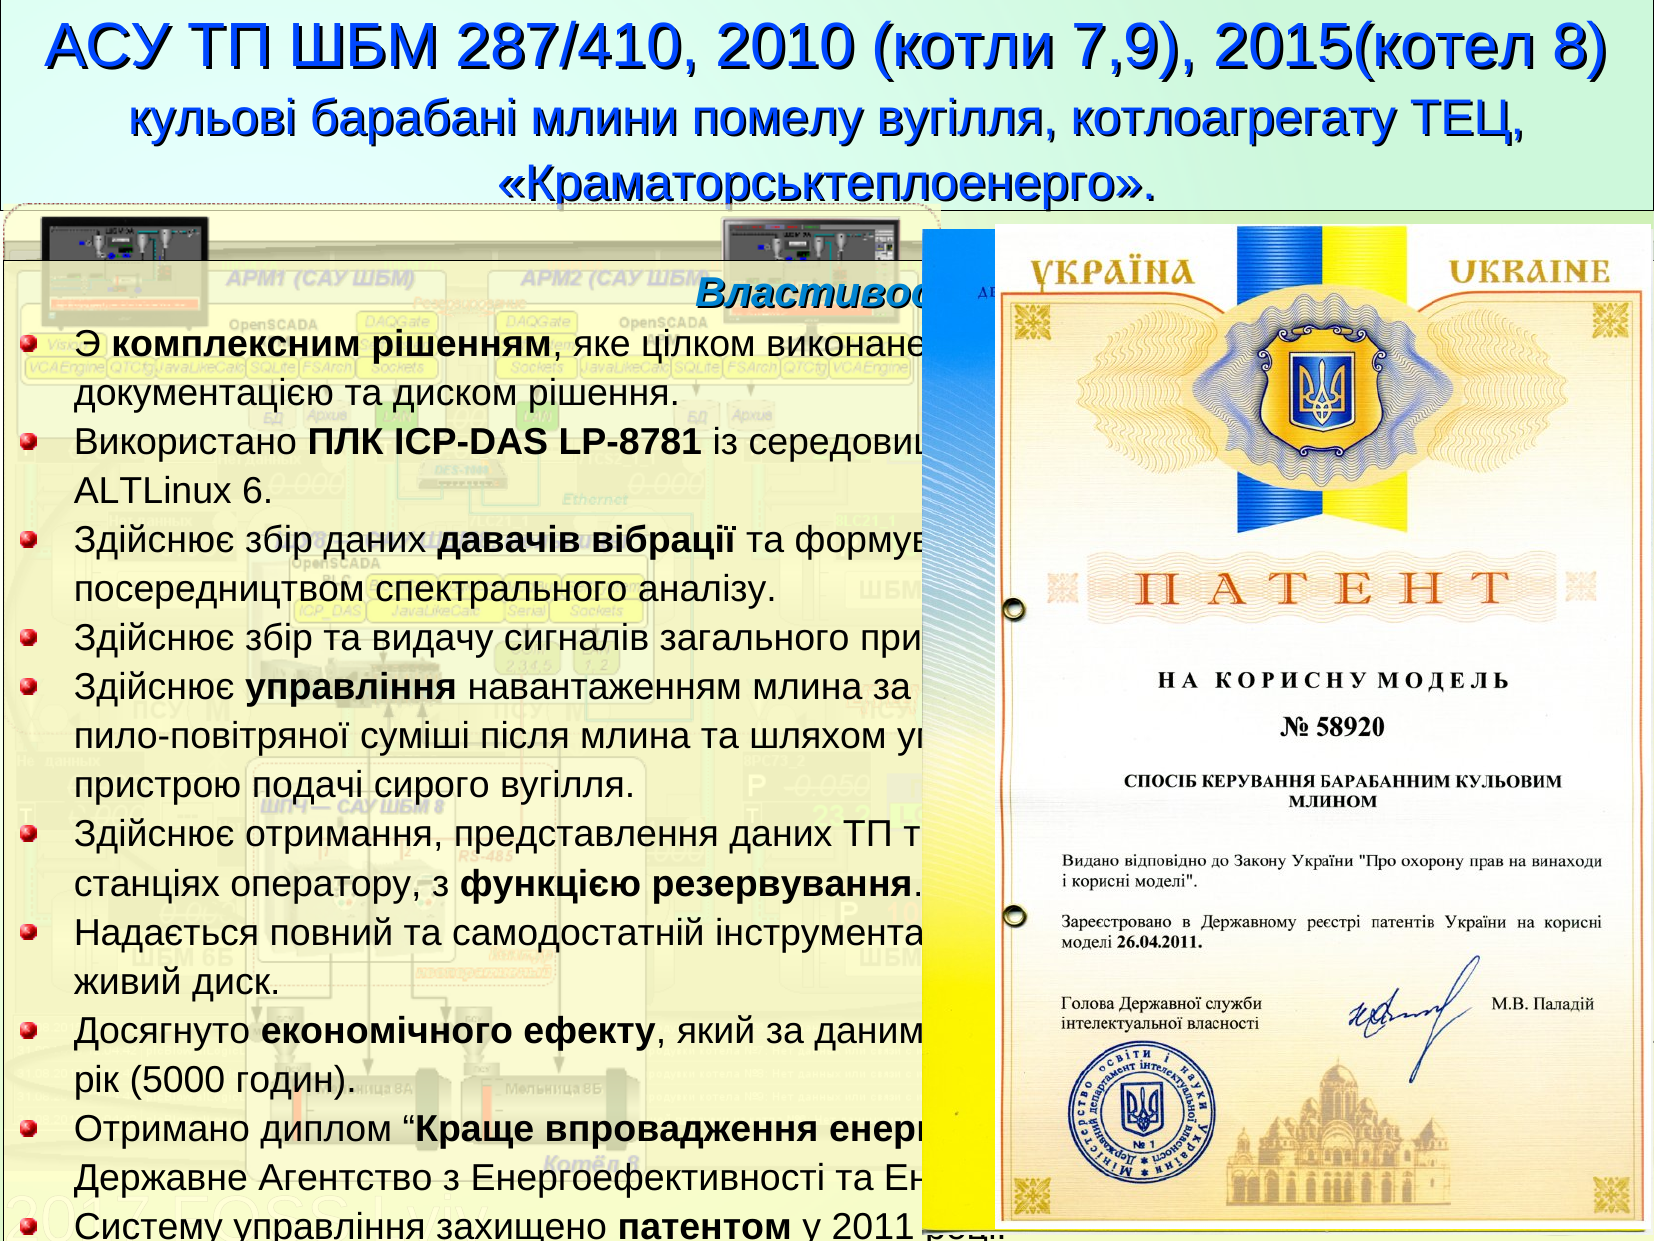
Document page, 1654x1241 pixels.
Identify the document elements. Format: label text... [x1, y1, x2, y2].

list Властивості Э комплексним рішенням, яке цілком виконане лідером проекту (АРМ+ПЛК), включно з документацією та диском рішення. Використано ПЛК ICP-DAS LP-8781 із середовищем виконання OpenSCADA 0.9Work + ALTLinux 6. Здійснює збір даних давачів вібрації та формування рівня навантаження млинів за посередництвом спектрального аналізу. Здійснює збір та видачу сигналів загального призначення за обладнанням млина. Здійснює управління навантаженням млина за обчисленим рівнем або температурою пило-повітряної суміші після млина та шляхом управління частотою обертання диску пристрою подачі сирого вугілля. Здійснює отримання, представлення даних ТП та обслуговування дій оператору на станціях оператору, з функцією резервування. Надається повний та самодостатній інструментарій обслуговування та розробки САУ, живий диск. Досягнуто економічного ефекту, який за даним замовника склав 4.6 мільйони гривень за рік (5000 годин). Отримано диплом “Краще впровадження енергоефективних технологій» від Державне Агентство з Енергоефективності та Енергозаощадження. Систему управління захищено патентом у 2011 році. [3, 260, 1654, 1240]
title АСУ ТП ШБМ 287/410, 2010 (котли 7,9), 2015(котел 8) кульові барабані млини помелу вугілля, котлоагрегату ТЕЦ, «Краматорськтеплоенерго». [0, 3, 1654, 205]
picture [3, 203, 1654, 1235]
